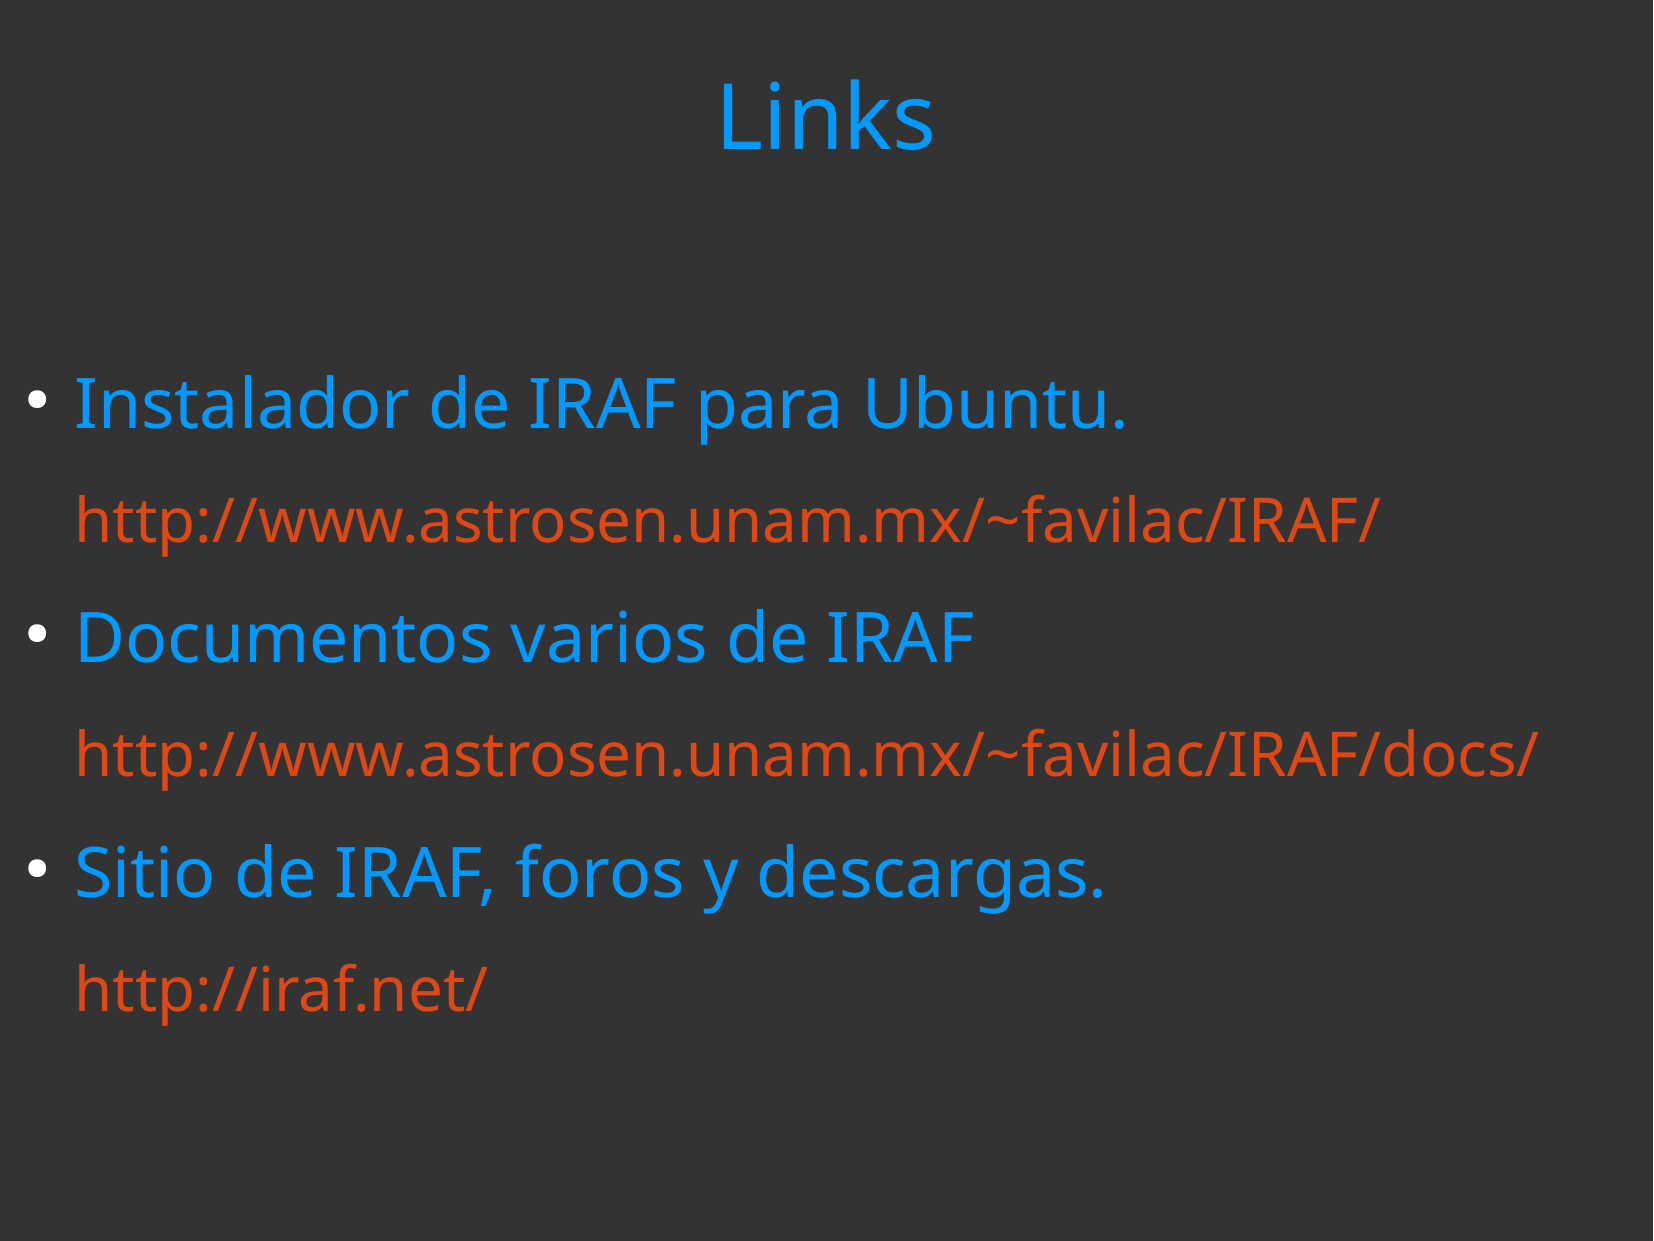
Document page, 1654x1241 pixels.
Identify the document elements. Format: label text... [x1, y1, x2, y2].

list Instalador de IRAF para Ubuntu. http://www.astrosen.unam.mx/~favilac/IRAF/ Documentos varios de IRAF http://www.astrosen.unam.mx/~favilac/IRAF/docs/ Sitio de IRAF, foros y descargas. http://iraf.net/ [8, 353, 1645, 1044]
title Links [82, 41, 1571, 187]
